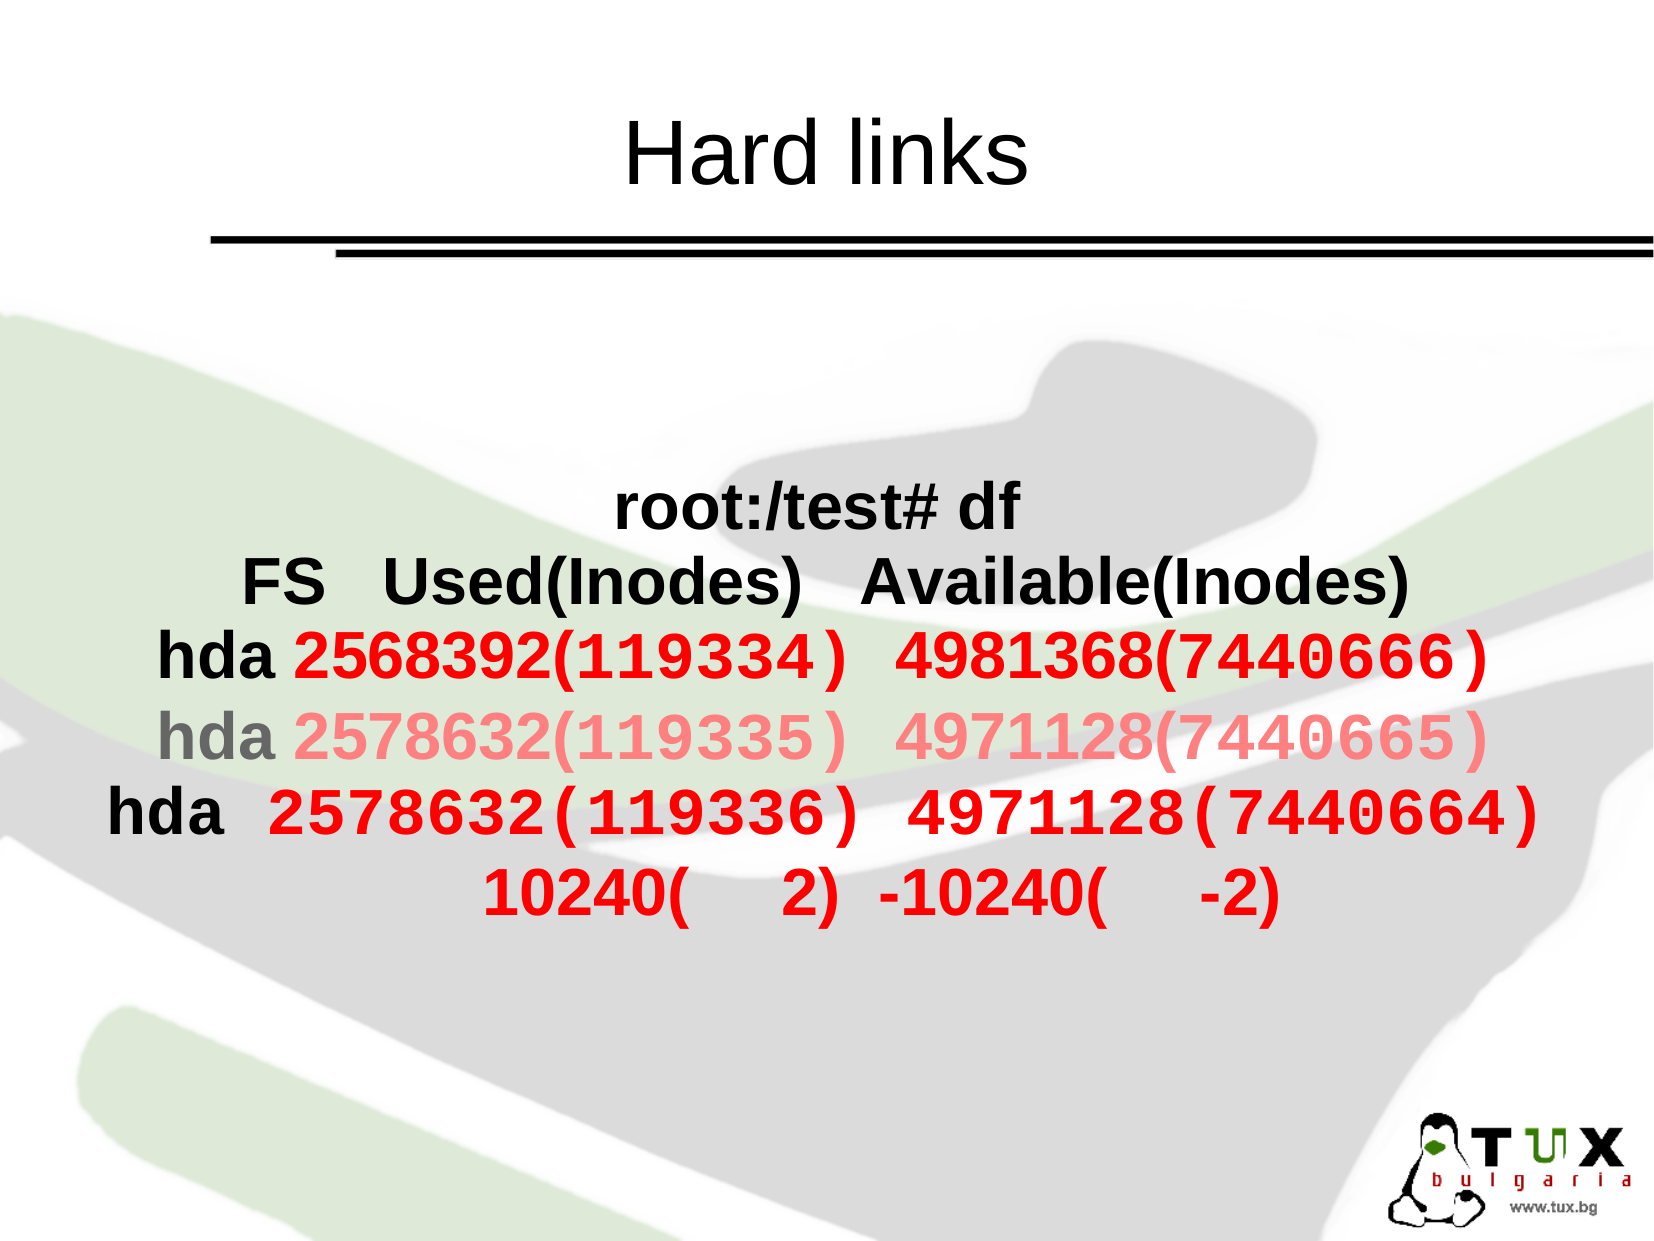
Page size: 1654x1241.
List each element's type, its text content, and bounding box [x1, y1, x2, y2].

title Hard links [82, 49, 1571, 257]
picture [0, 0, 1654, 1241]
subtitle root:/test# df FS Used(Inodes) Available(Inodes) hda 2568392(119334) 4981368(7440666) hda 2578632(119335) 4971128(7440665) hda 2578632(119336) 4971128(7440664) 10240( 2) -10240( -2) [82, 308, 1571, 1091]
